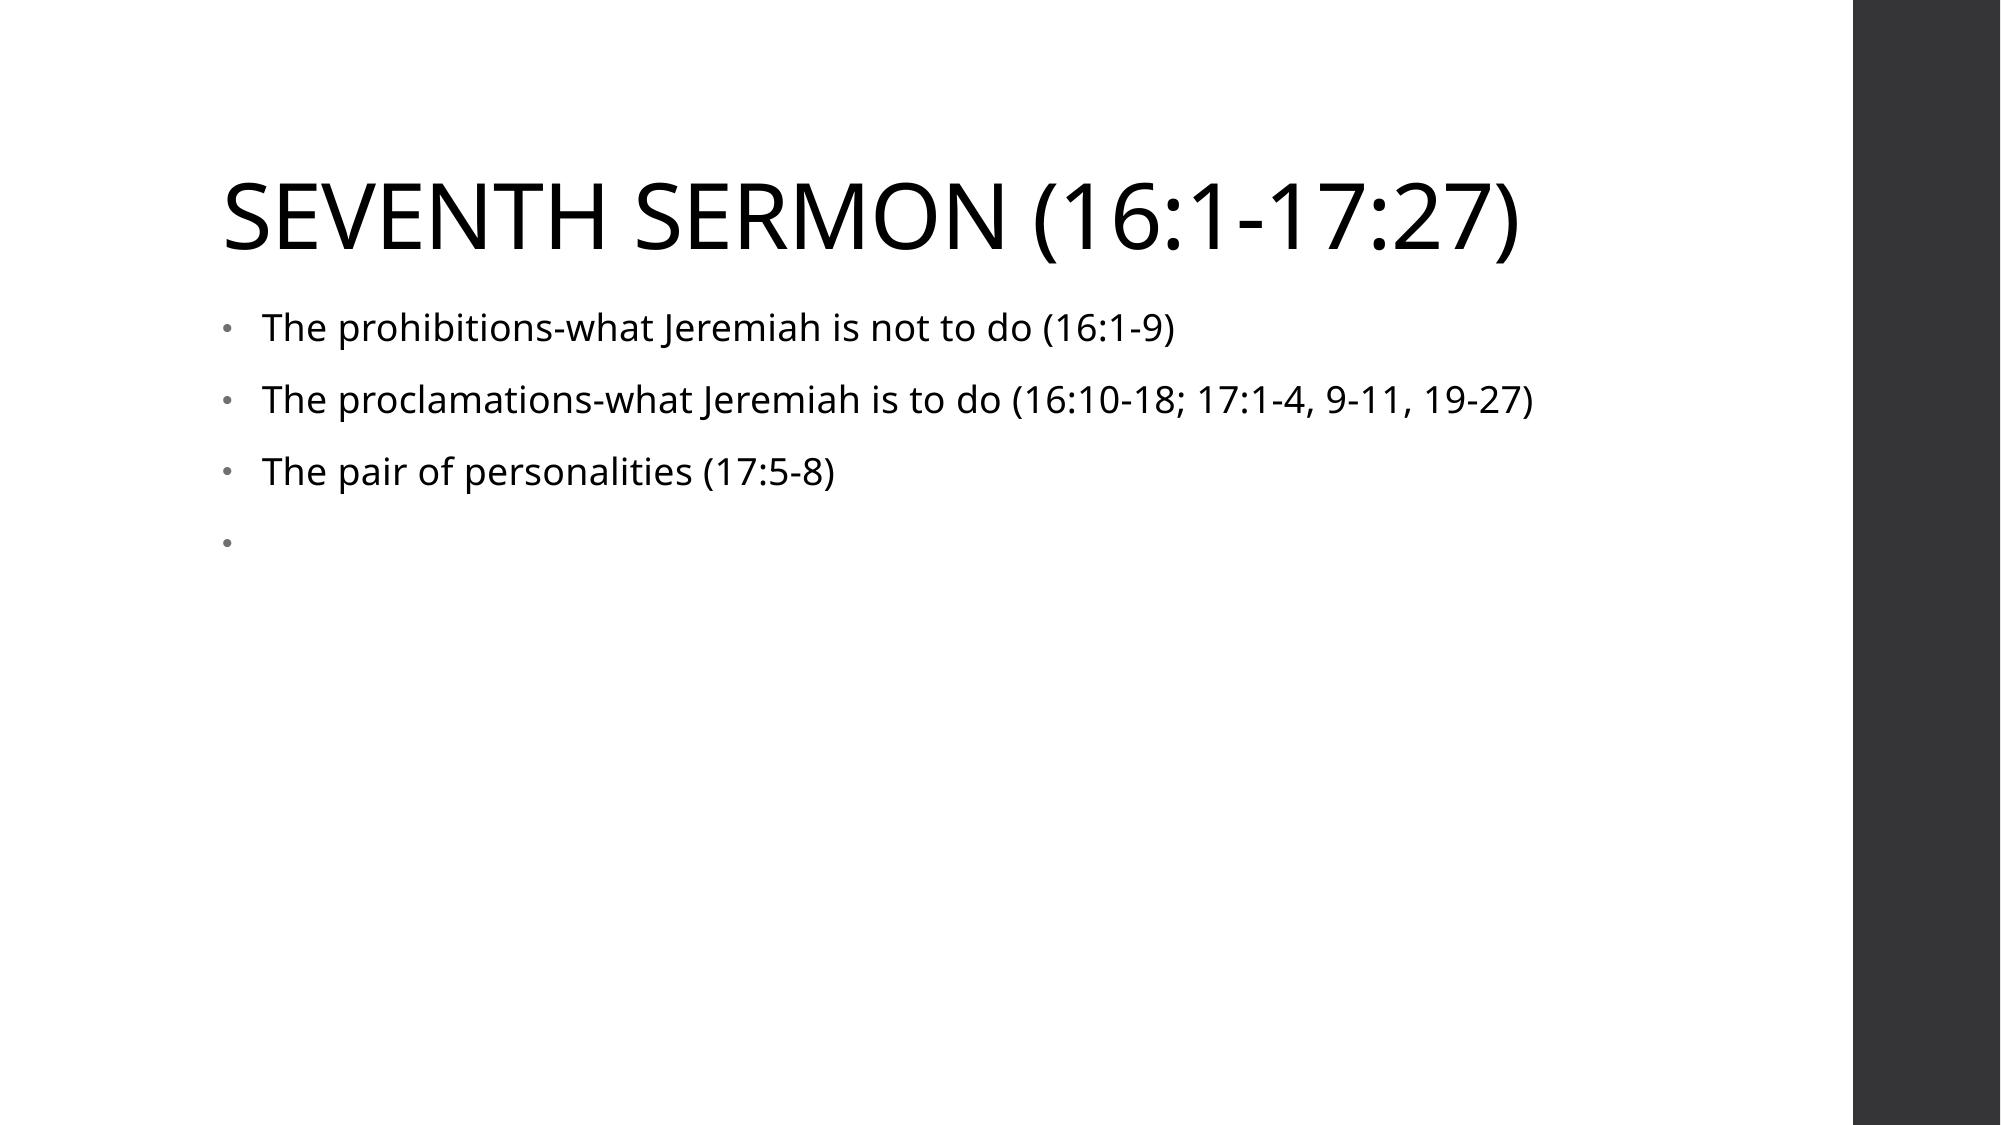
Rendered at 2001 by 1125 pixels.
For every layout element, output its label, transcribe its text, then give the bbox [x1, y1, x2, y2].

title SEVENTH SERMON (16:1-17:27) [206, 60, 1797, 278]
list The prohibitions-what Jeremiah is not to do (16:1-9) The proclamations-what Jeremiah is to do (16:10-18; 17:1-4, 9-11, 19-27) The pair of personalities (17:5-8) [206, 299, 1617, 1014]
